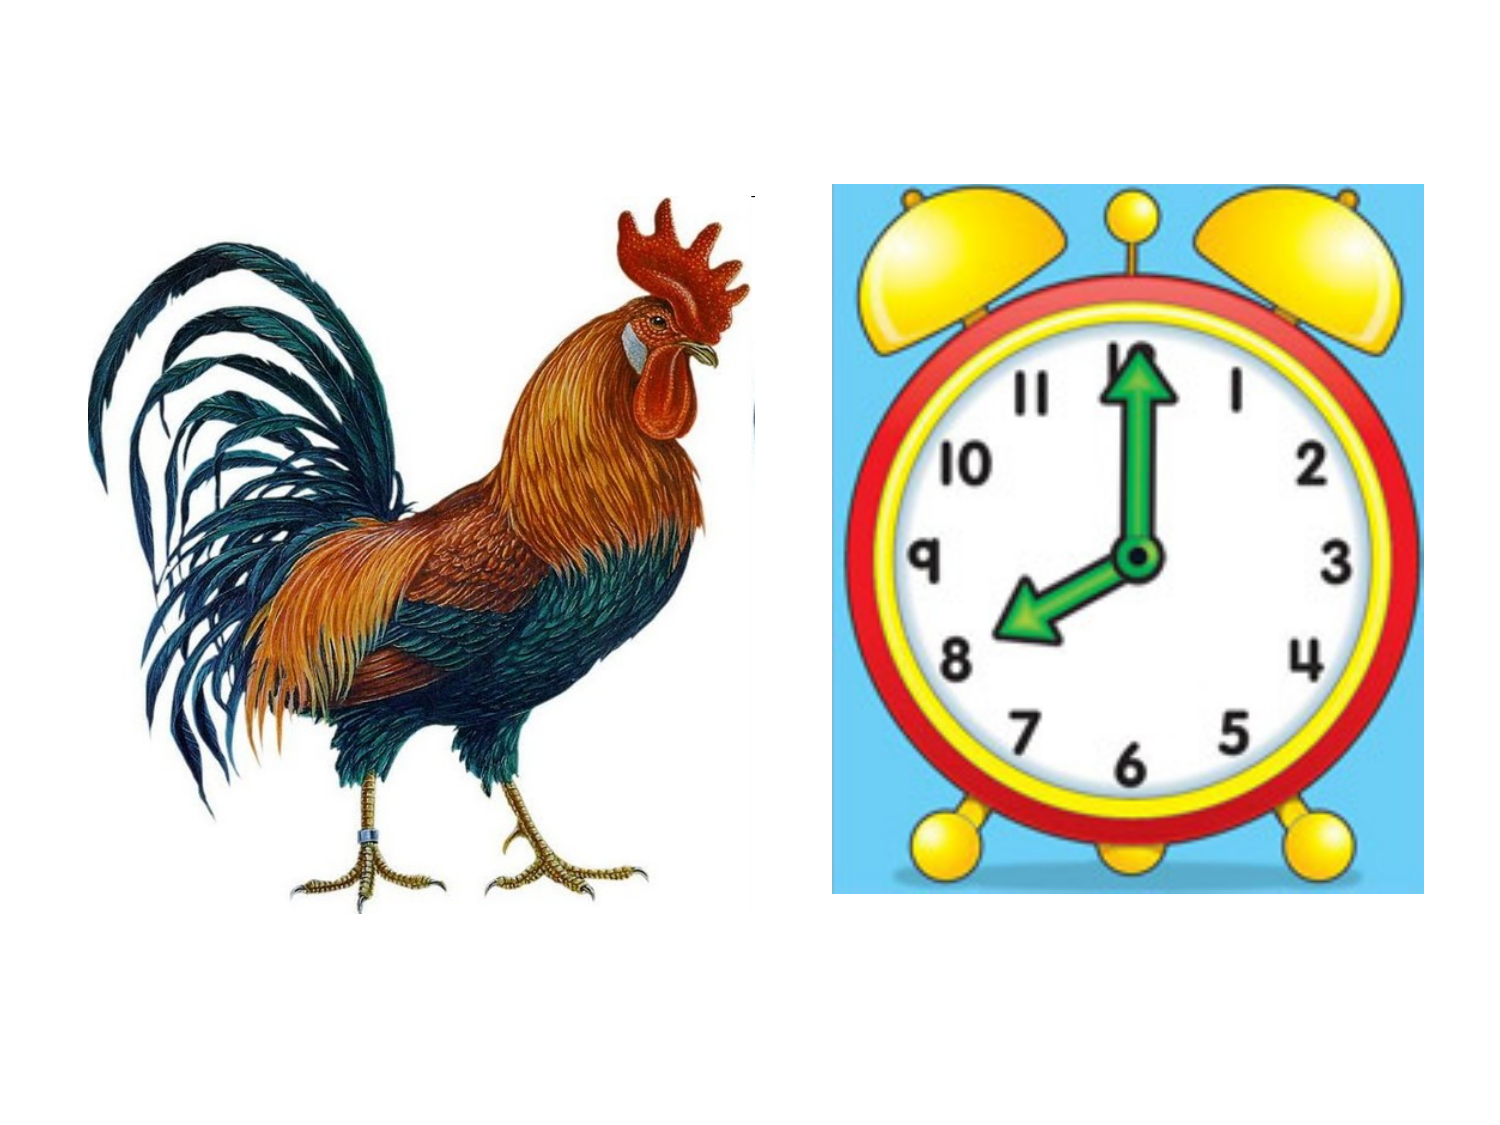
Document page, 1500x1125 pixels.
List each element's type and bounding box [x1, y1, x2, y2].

picture [88, 196, 755, 914]
picture [832, 184, 1424, 894]
